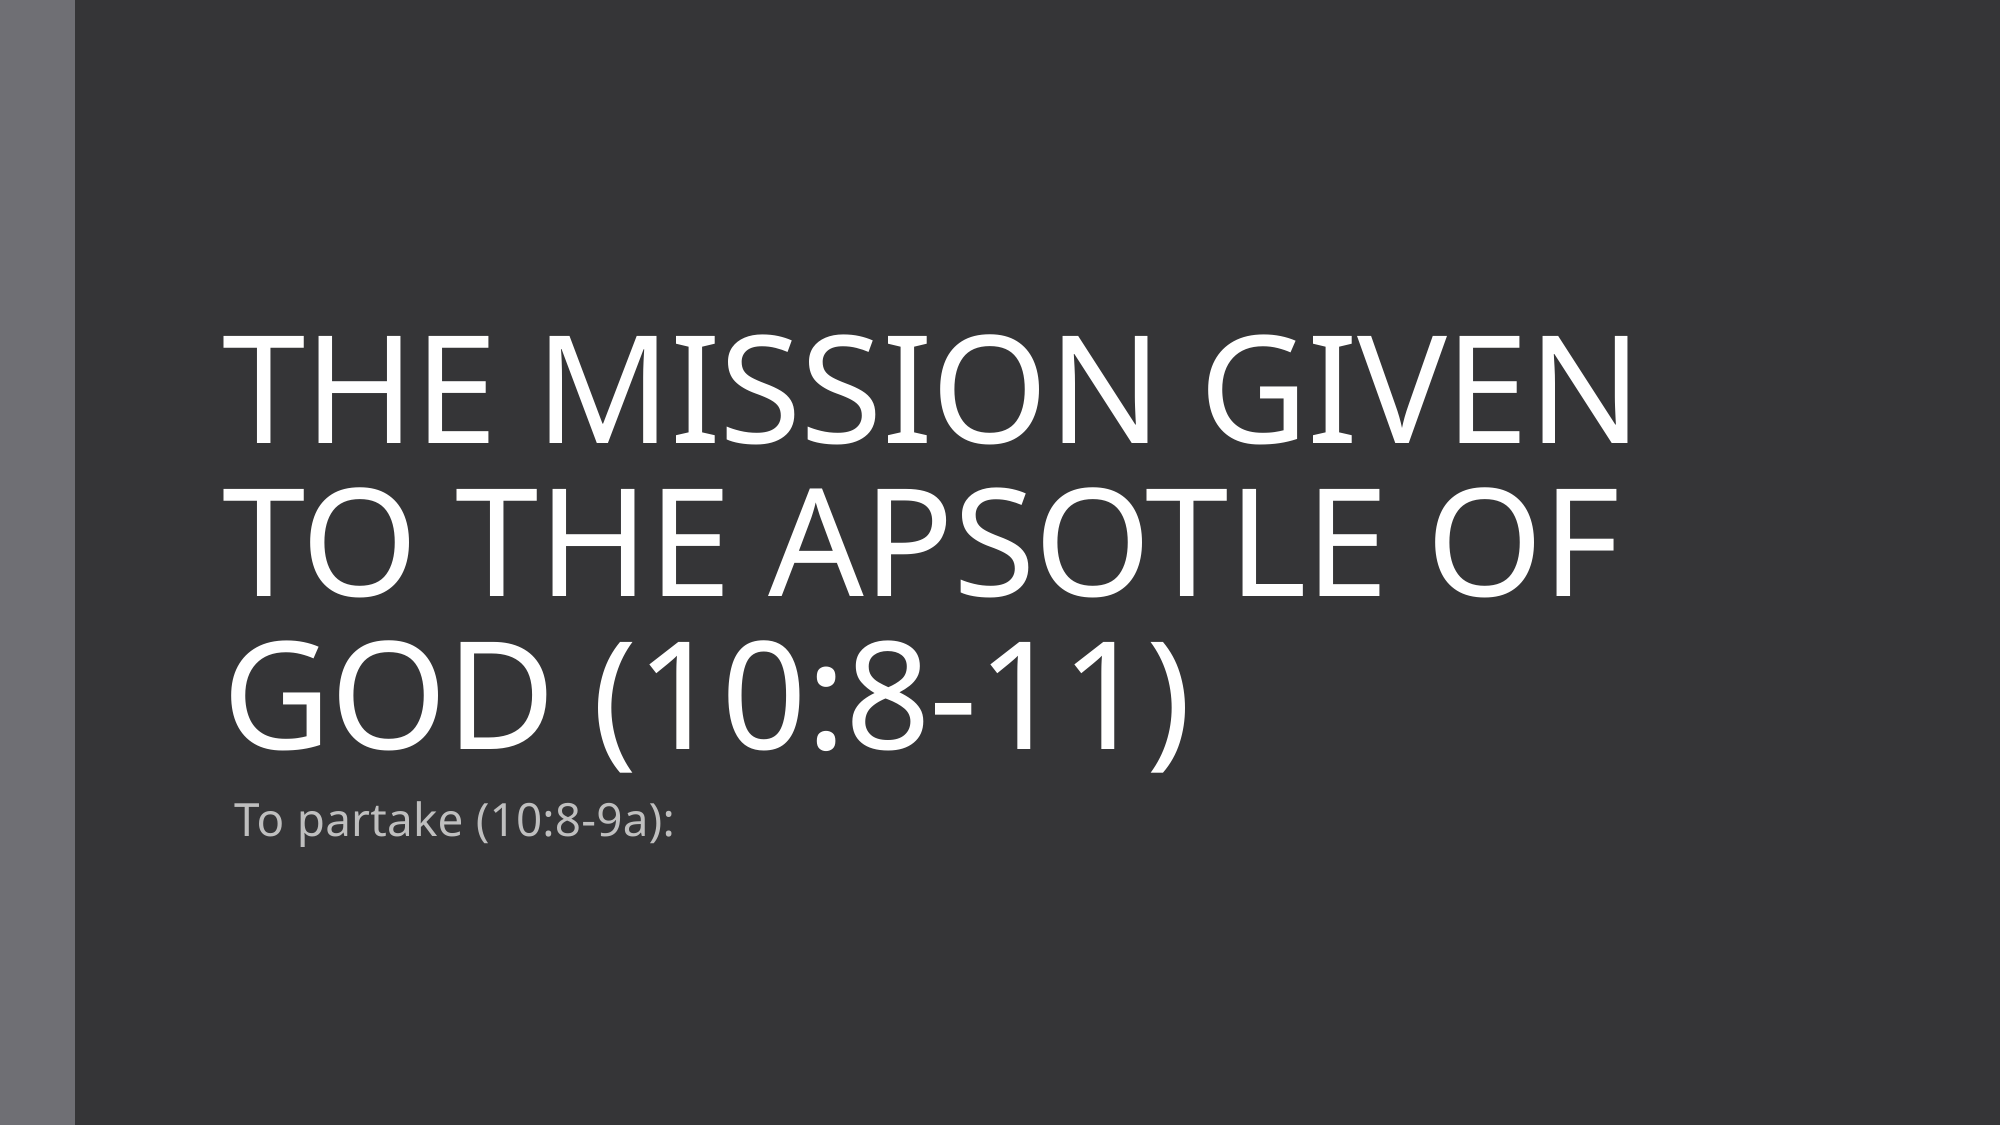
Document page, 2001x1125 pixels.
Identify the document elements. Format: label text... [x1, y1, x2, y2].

subtitle To partake (10:8-9a): [206, 787, 1752, 1066]
title THE MISSION GIVEN TO THE APSOTLE OF GOD (10:8-11) [206, 124, 1752, 787]
